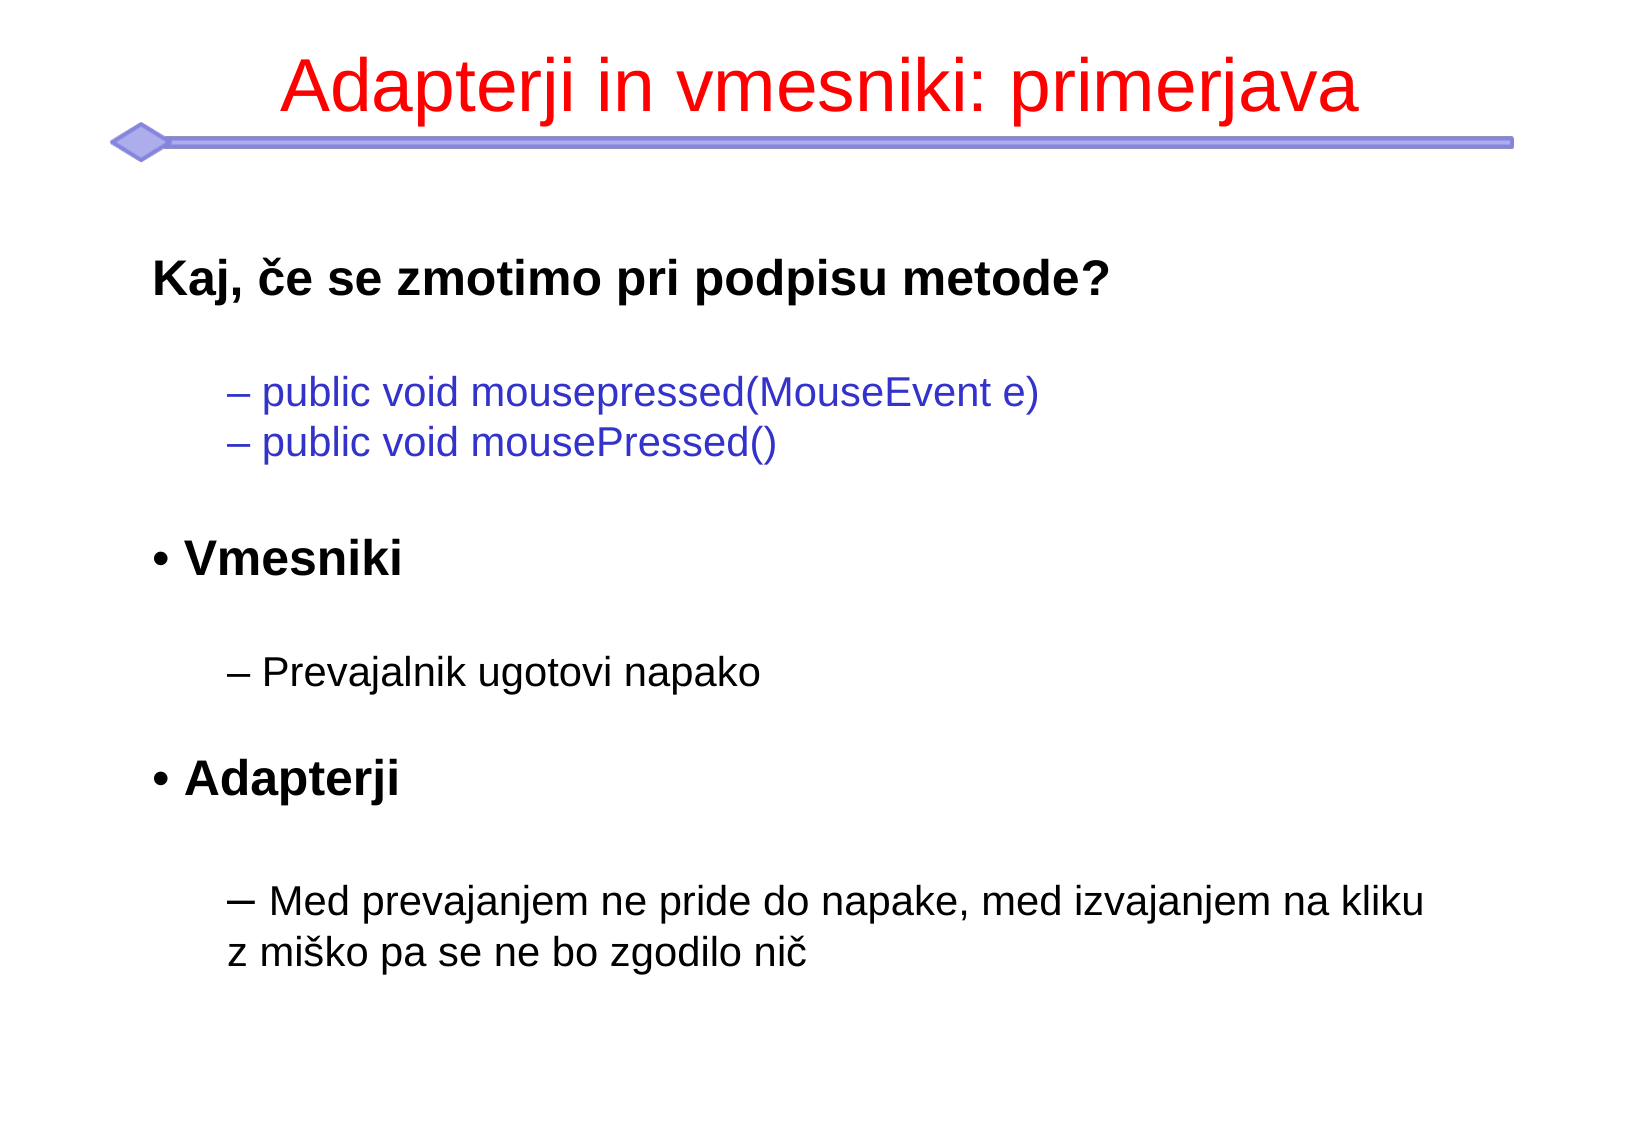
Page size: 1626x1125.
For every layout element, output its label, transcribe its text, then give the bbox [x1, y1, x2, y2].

text_box Kaj, če se zmotimo pri podpisu metode? – public void mousepressed(MouseEvent e) – public void mousePressed() • Vmesniki – Prevajalnik ugotovi napako • Adapterji – Med prevajanjem ne pride do napake, med izvajanjem na kliku z miško pa se ne bo zgodilo nič [137, 237, 1463, 984]
picture [109, 121, 1515, 163]
title Adapterji in vmesniki: primerjava [125, 24, 1516, 138]
